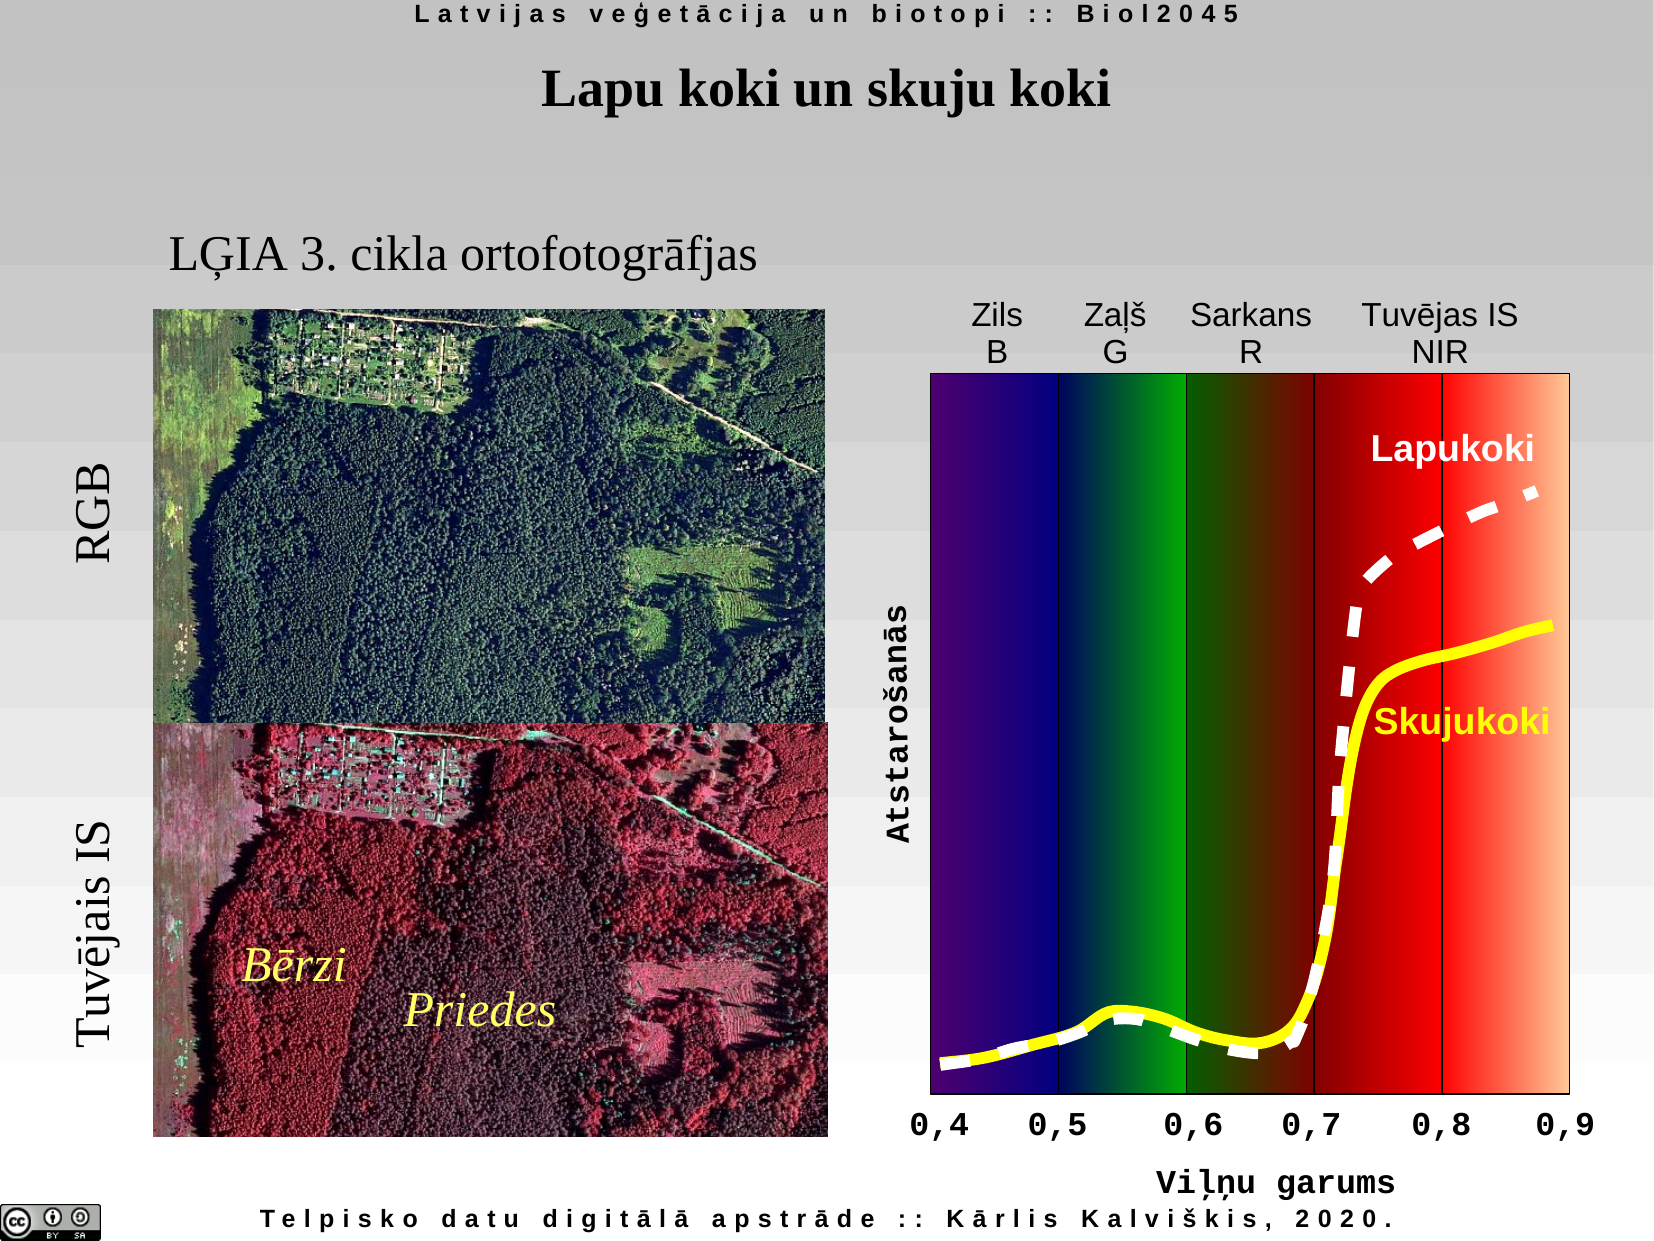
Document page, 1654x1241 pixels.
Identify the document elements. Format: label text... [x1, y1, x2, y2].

text_box 0,8 [1411, 1107, 1472, 1146]
text_box Priedes [403, 981, 557, 1038]
text_box Zils B [971, 296, 1024, 371]
text_box Tuvējais IS [64, 819, 121, 1049]
text_box Zaļš G [1083, 296, 1147, 371]
text_box 0,7 [1281, 1107, 1342, 1146]
text_box 0,9 [1535, 1107, 1596, 1146]
text_box RGB [64, 461, 121, 565]
title Lapu koki un skuju koki [0, 58, 1654, 278]
text_box Atstarošanās [877, 603, 920, 845]
text_box Tuvējas IS NIR [1361, 296, 1520, 371]
text_box 0,4 [909, 1107, 970, 1146]
text_box Lapukoki [1370, 427, 1536, 470]
text_box [1115, 373, 1570, 1094]
text_box Viļņu garums [1156, 1166, 1397, 1204]
text_box 0,5 [1027, 1107, 1088, 1146]
text_box Bērzi [241, 937, 348, 993]
picture [0, 0, 1654, 58]
text_box Skujukoki [1373, 700, 1551, 743]
text_box Sarkans R [1190, 296, 1313, 371]
text_box 0,6 [1163, 1107, 1224, 1146]
text_box [930, 373, 1106, 1094]
picture [0, 278, 1654, 1241]
text_box LĢIA 3. cikla ortofotogrāfjas [168, 225, 759, 281]
